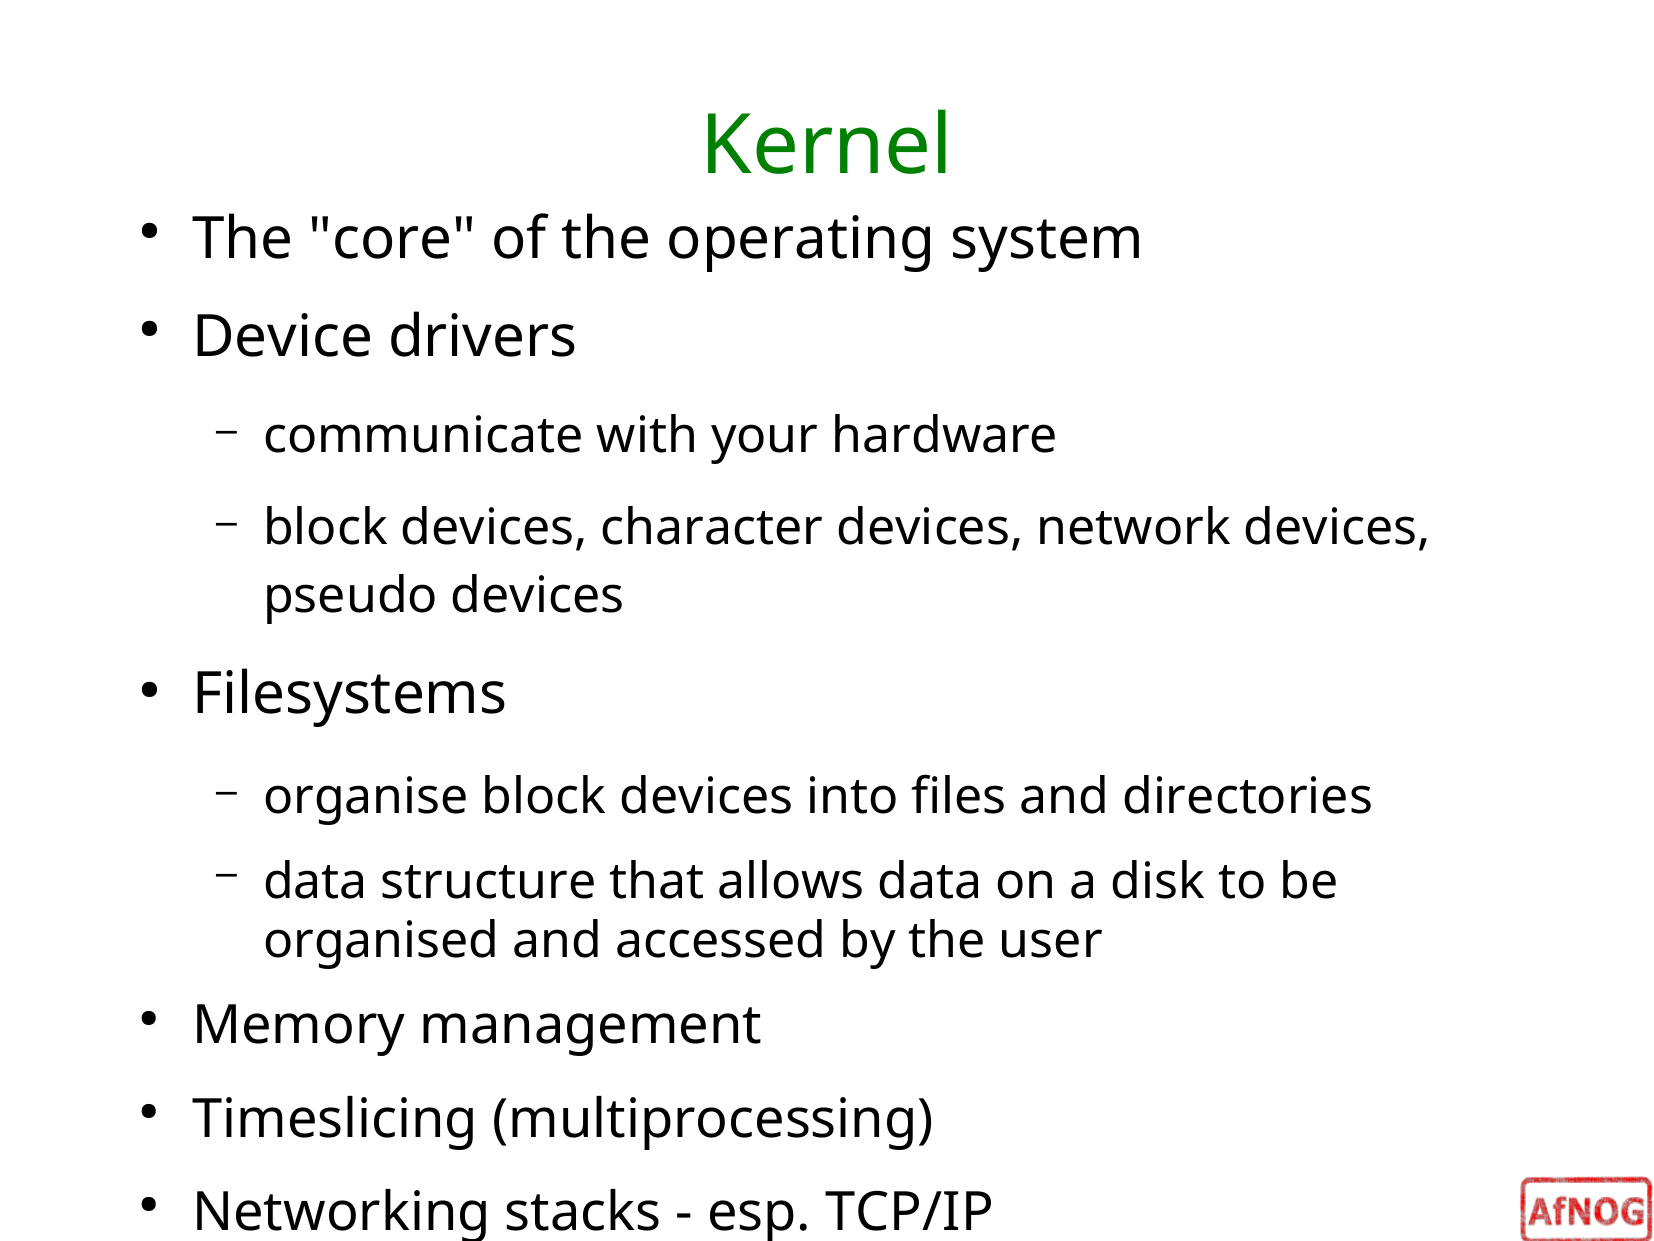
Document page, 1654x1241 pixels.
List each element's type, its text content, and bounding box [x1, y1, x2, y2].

picture [1519, 1175, 1654, 1241]
title Kernel [121, 64, 1534, 203]
list The "core" of the operating system Device drivers communicate with your hardware block devices, character devices, network devices, pseudo devices Filesystems organise block devices into files and directories data structure that allows data on a disk to be organised and accessed by the user Memory management Timeslicing (multiprocessing) Networking stacks - esp. TCP/IP Enforces security model [121, 203, 1561, 1219]
